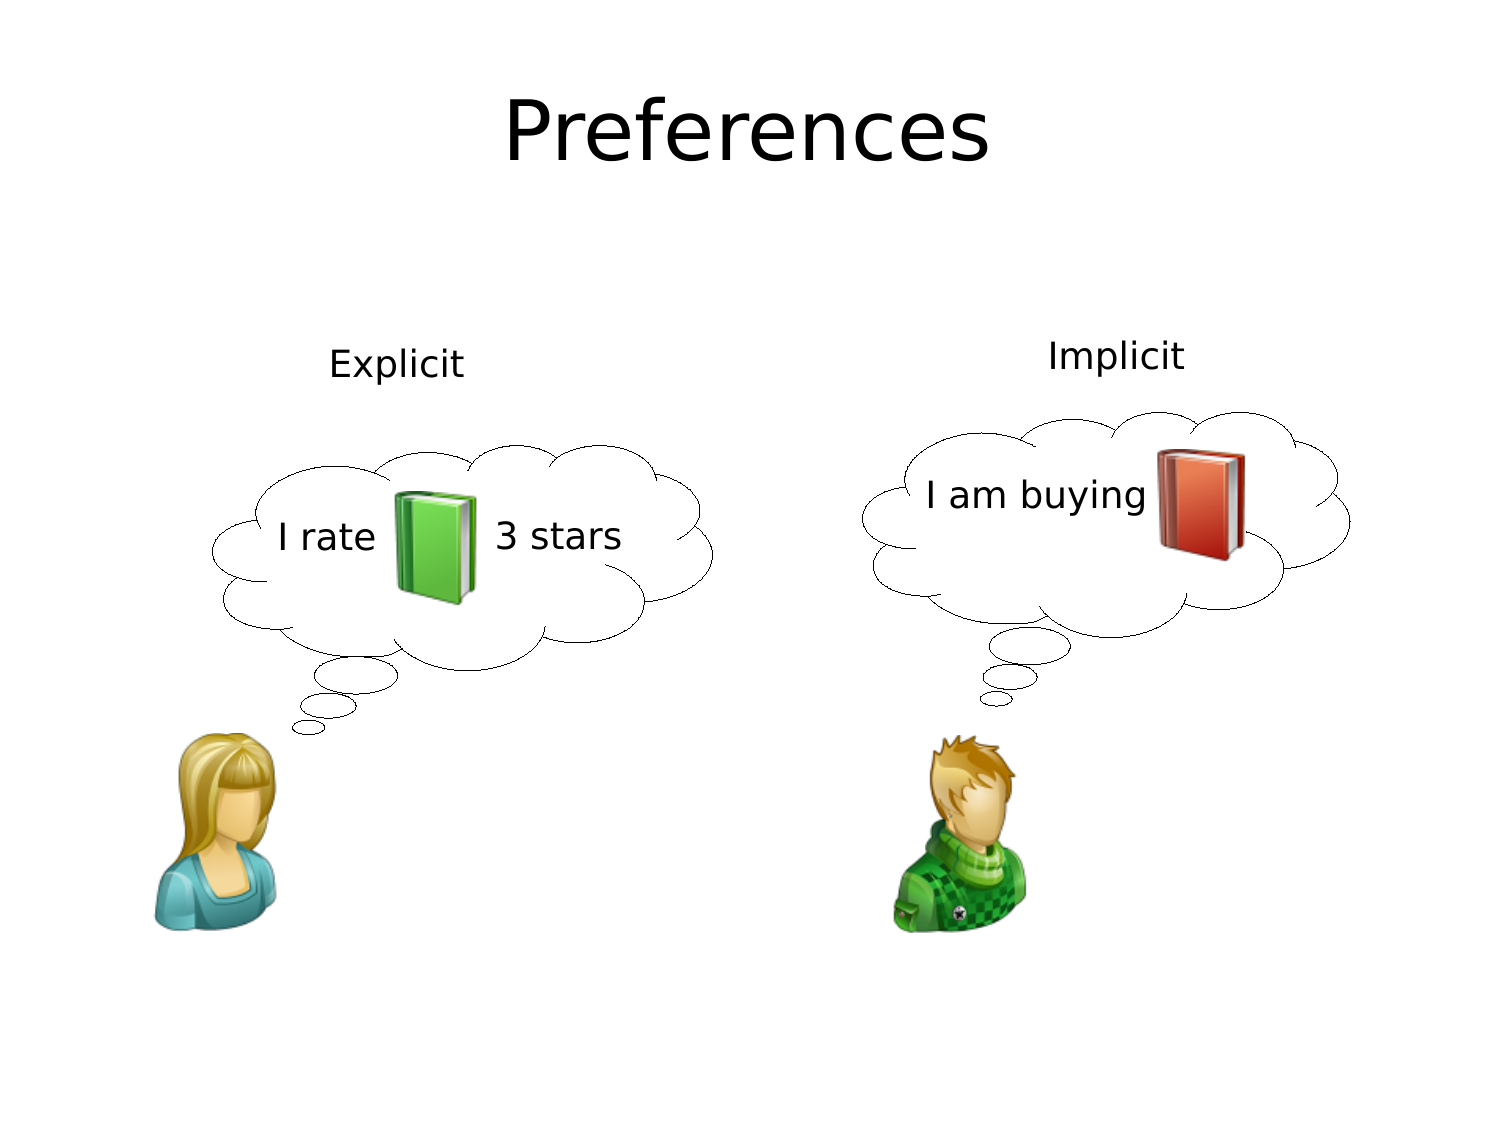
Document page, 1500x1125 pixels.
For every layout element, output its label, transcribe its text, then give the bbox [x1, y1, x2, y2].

text_box I am buying [910, 466, 1163, 526]
text_box Preferences [487, 75, 1007, 188]
text_box [212, 445, 713, 719]
picture [99, 733, 300, 934]
text_box [292, 720, 325, 735]
text_box [980, 691, 1013, 707]
text_box Implicit [1032, 327, 1201, 386]
text_box 3 stars [479, 507, 638, 567]
text_box [862, 412, 1351, 638]
text_box I rate [262, 508, 413, 577]
picture [844, 735, 1045, 936]
text_box Explicit [313, 335, 480, 395]
text_box [983, 627, 1071, 690]
